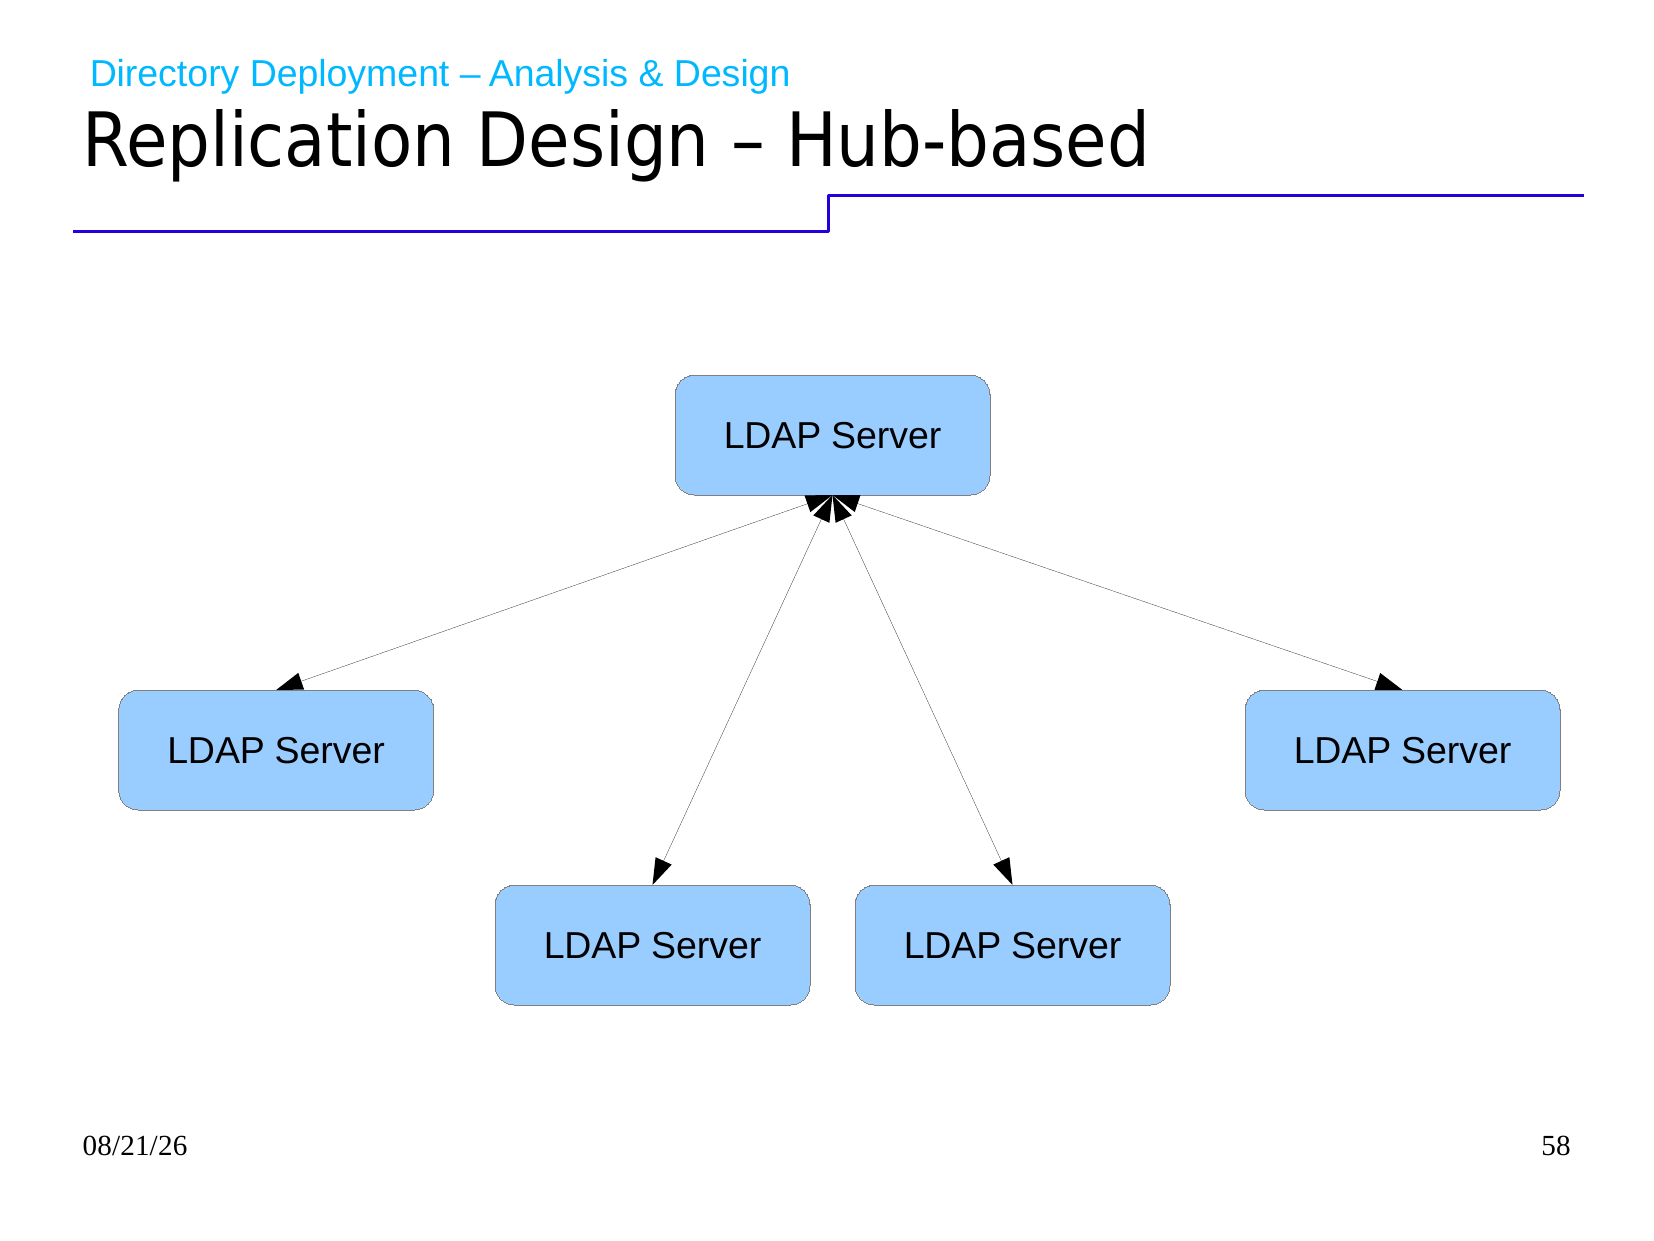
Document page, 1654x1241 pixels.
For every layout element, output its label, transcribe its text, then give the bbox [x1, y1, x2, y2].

title Replication Design – Hub-based [82, 49, 1571, 232]
text_box LDAP Server [855, 885, 1171, 1006]
text_box LDAP Server [118, 690, 434, 811]
text_box Directory Deployment – Analysis & Design [75, 45, 901, 103]
text_box LDAP Server [1245, 690, 1561, 811]
text_box LDAP Server [675, 375, 991, 496]
text_box LDAP Server [495, 885, 811, 1006]
